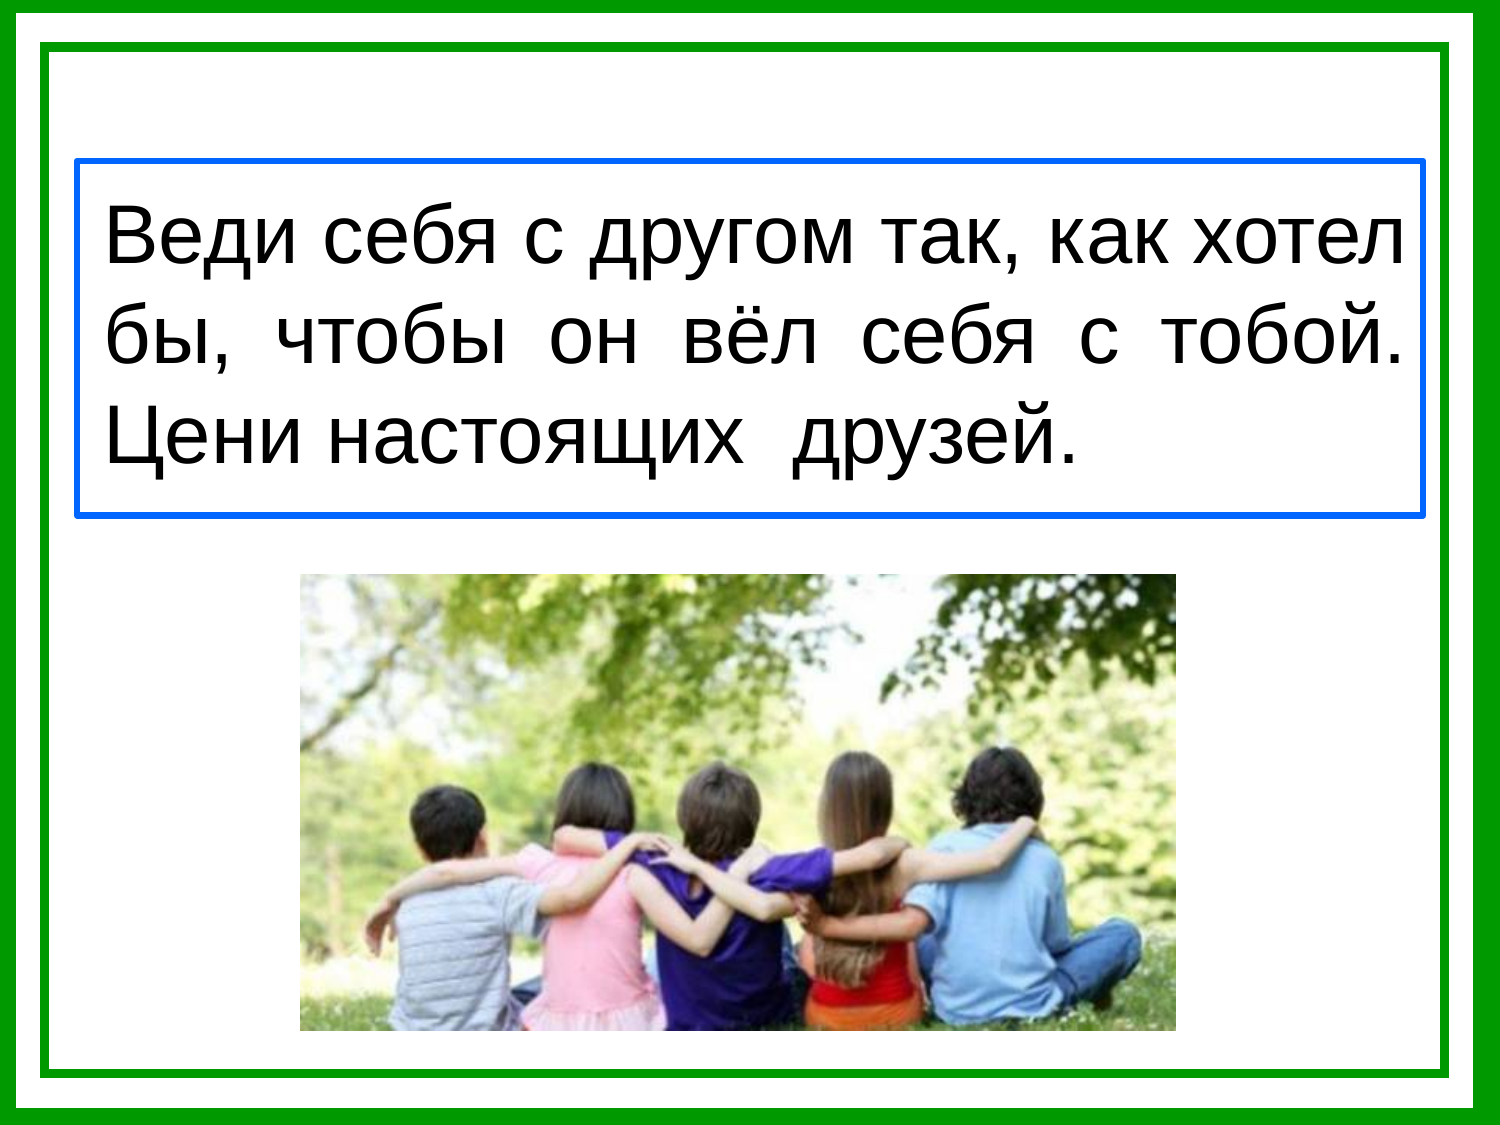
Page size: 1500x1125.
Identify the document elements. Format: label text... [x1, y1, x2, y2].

text_box Веди себя с другом так, как хотел бы, чтобы он вёл себя с тобой. Цени настоящих друзей. [89, 173, 1420, 488]
picture [300, 574, 1176, 1031]
